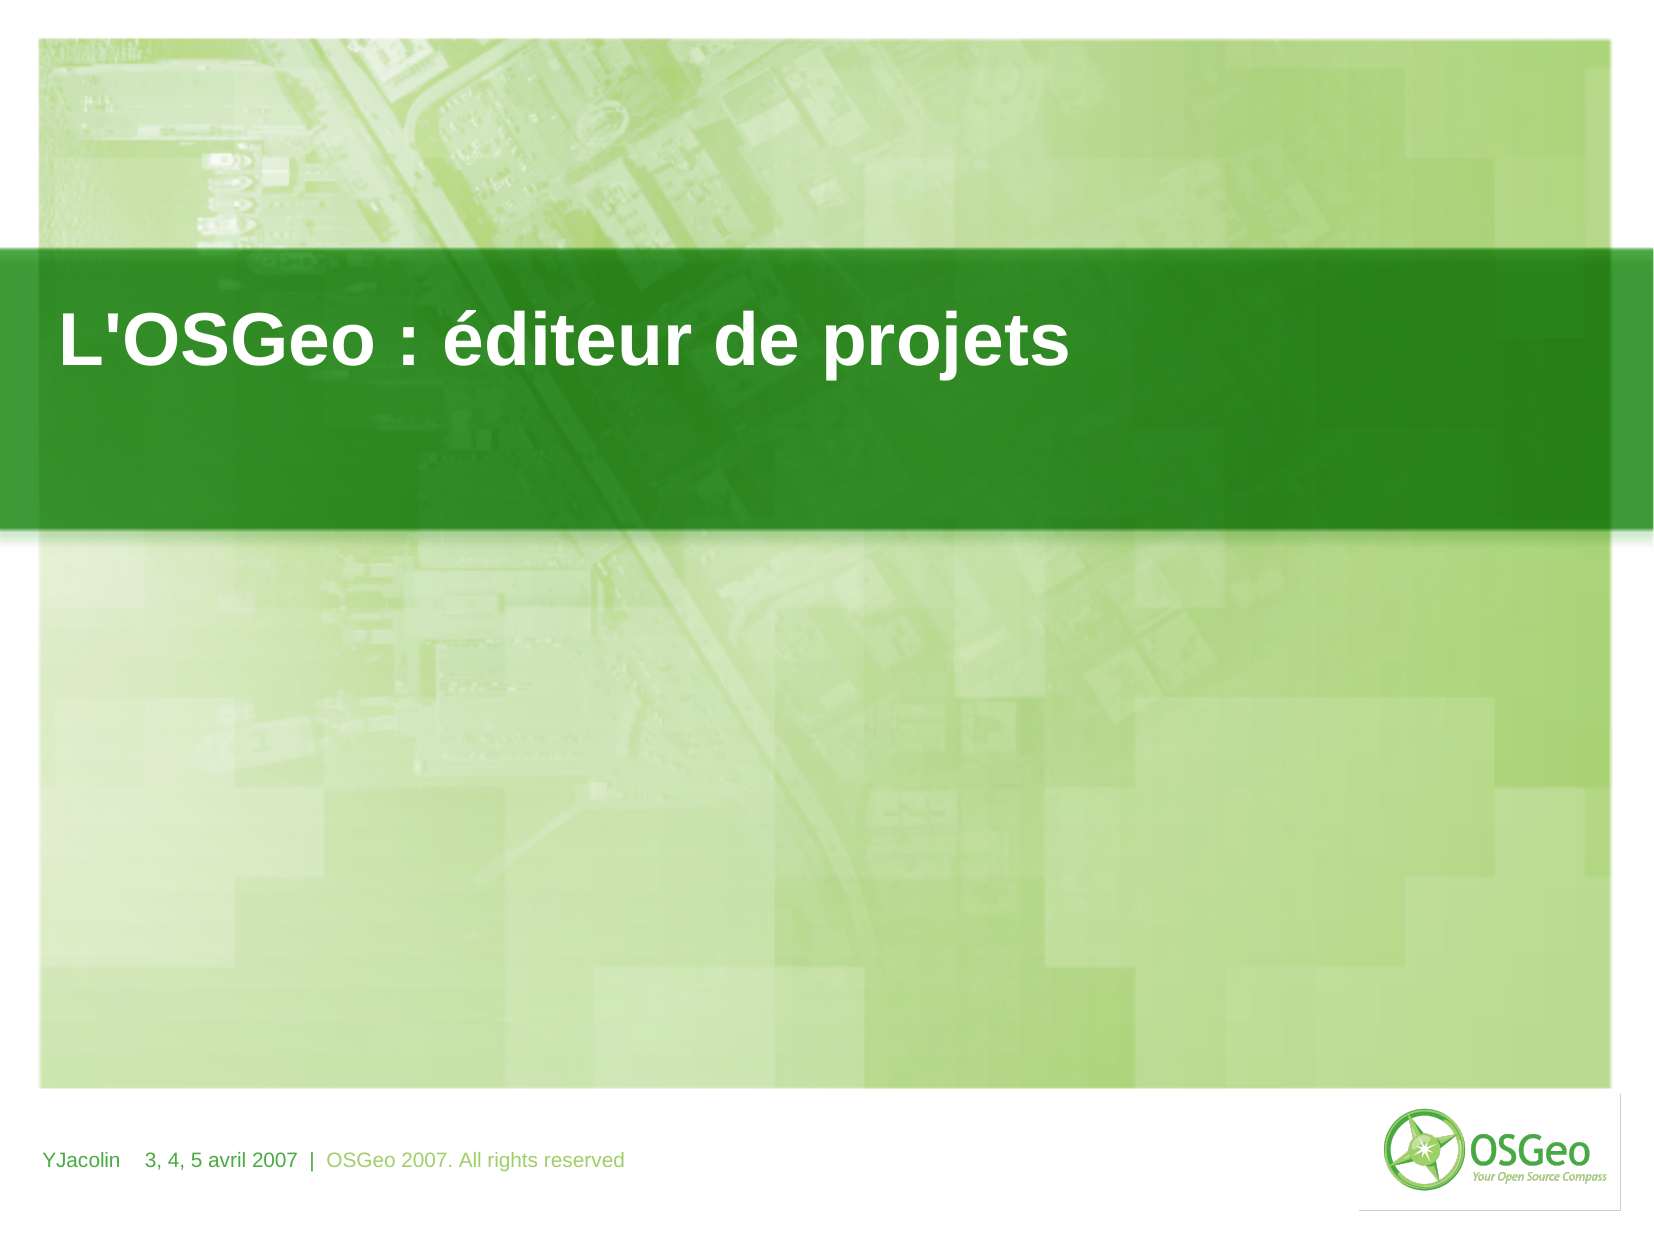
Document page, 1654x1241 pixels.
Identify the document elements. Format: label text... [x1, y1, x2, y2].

title L'OSGeo : éditeur de projets [59, 235, 1548, 443]
picture [0, 1, 1654, 1241]
